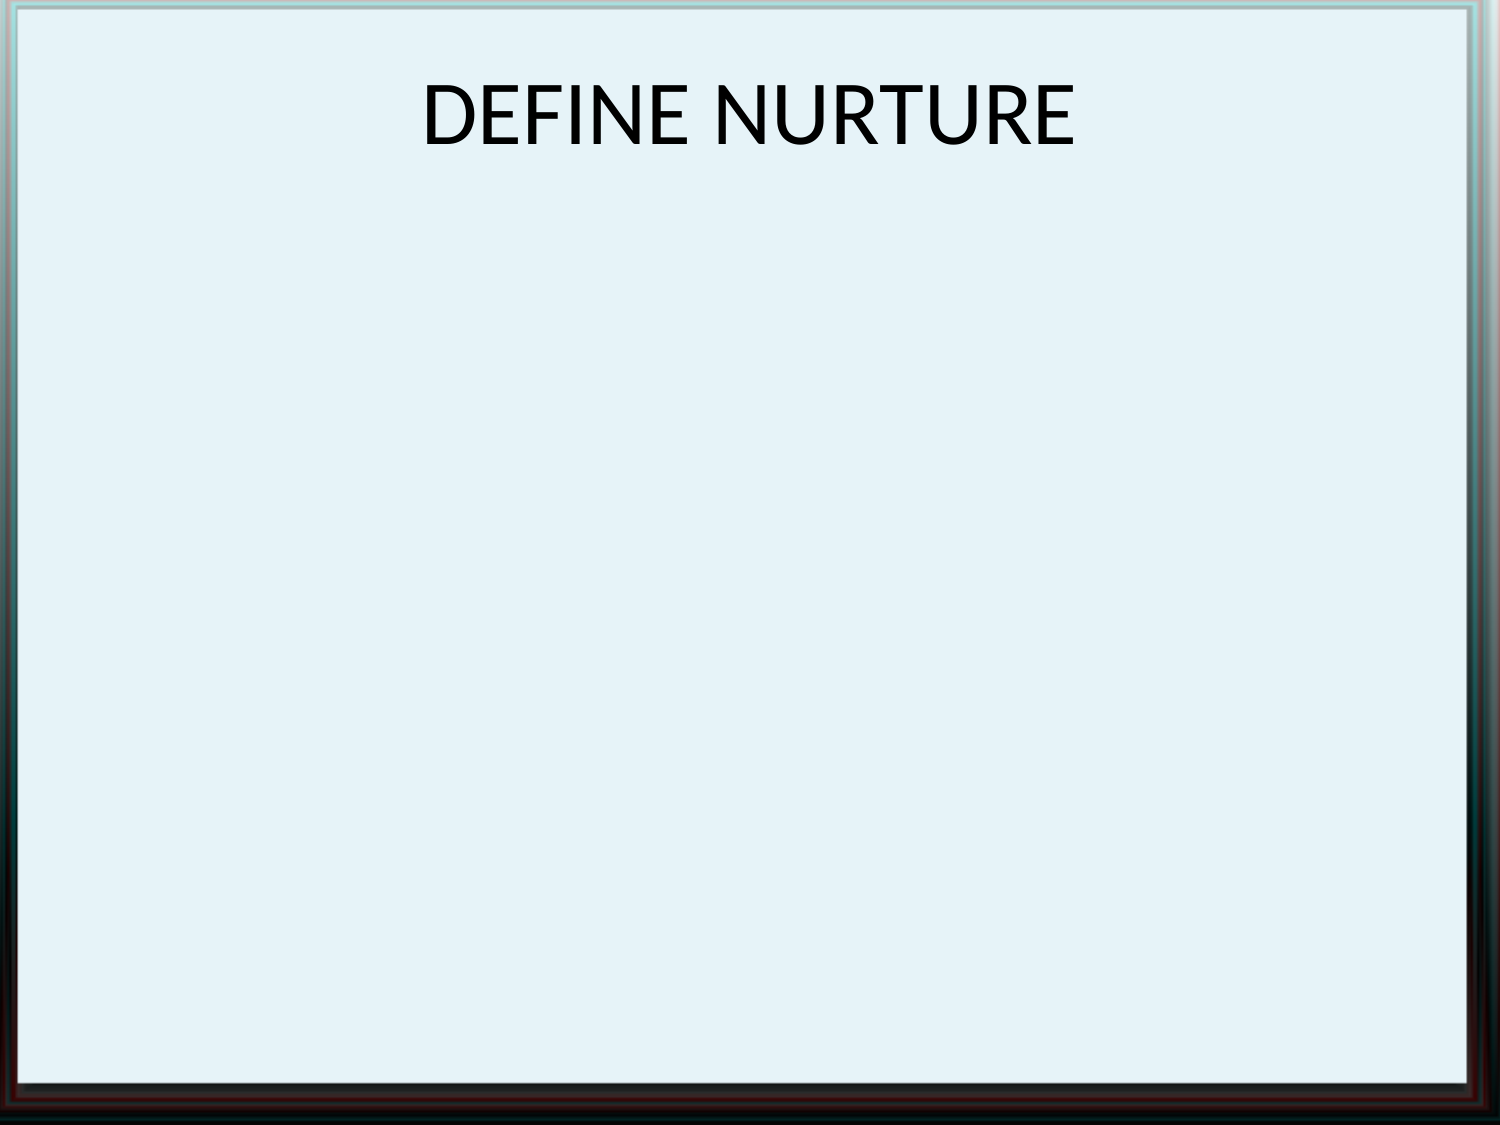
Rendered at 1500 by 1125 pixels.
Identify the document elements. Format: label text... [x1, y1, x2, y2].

picture [0, 0, 1500, 1125]
title DEFINE NURTURE [75, 45, 1425, 233]
